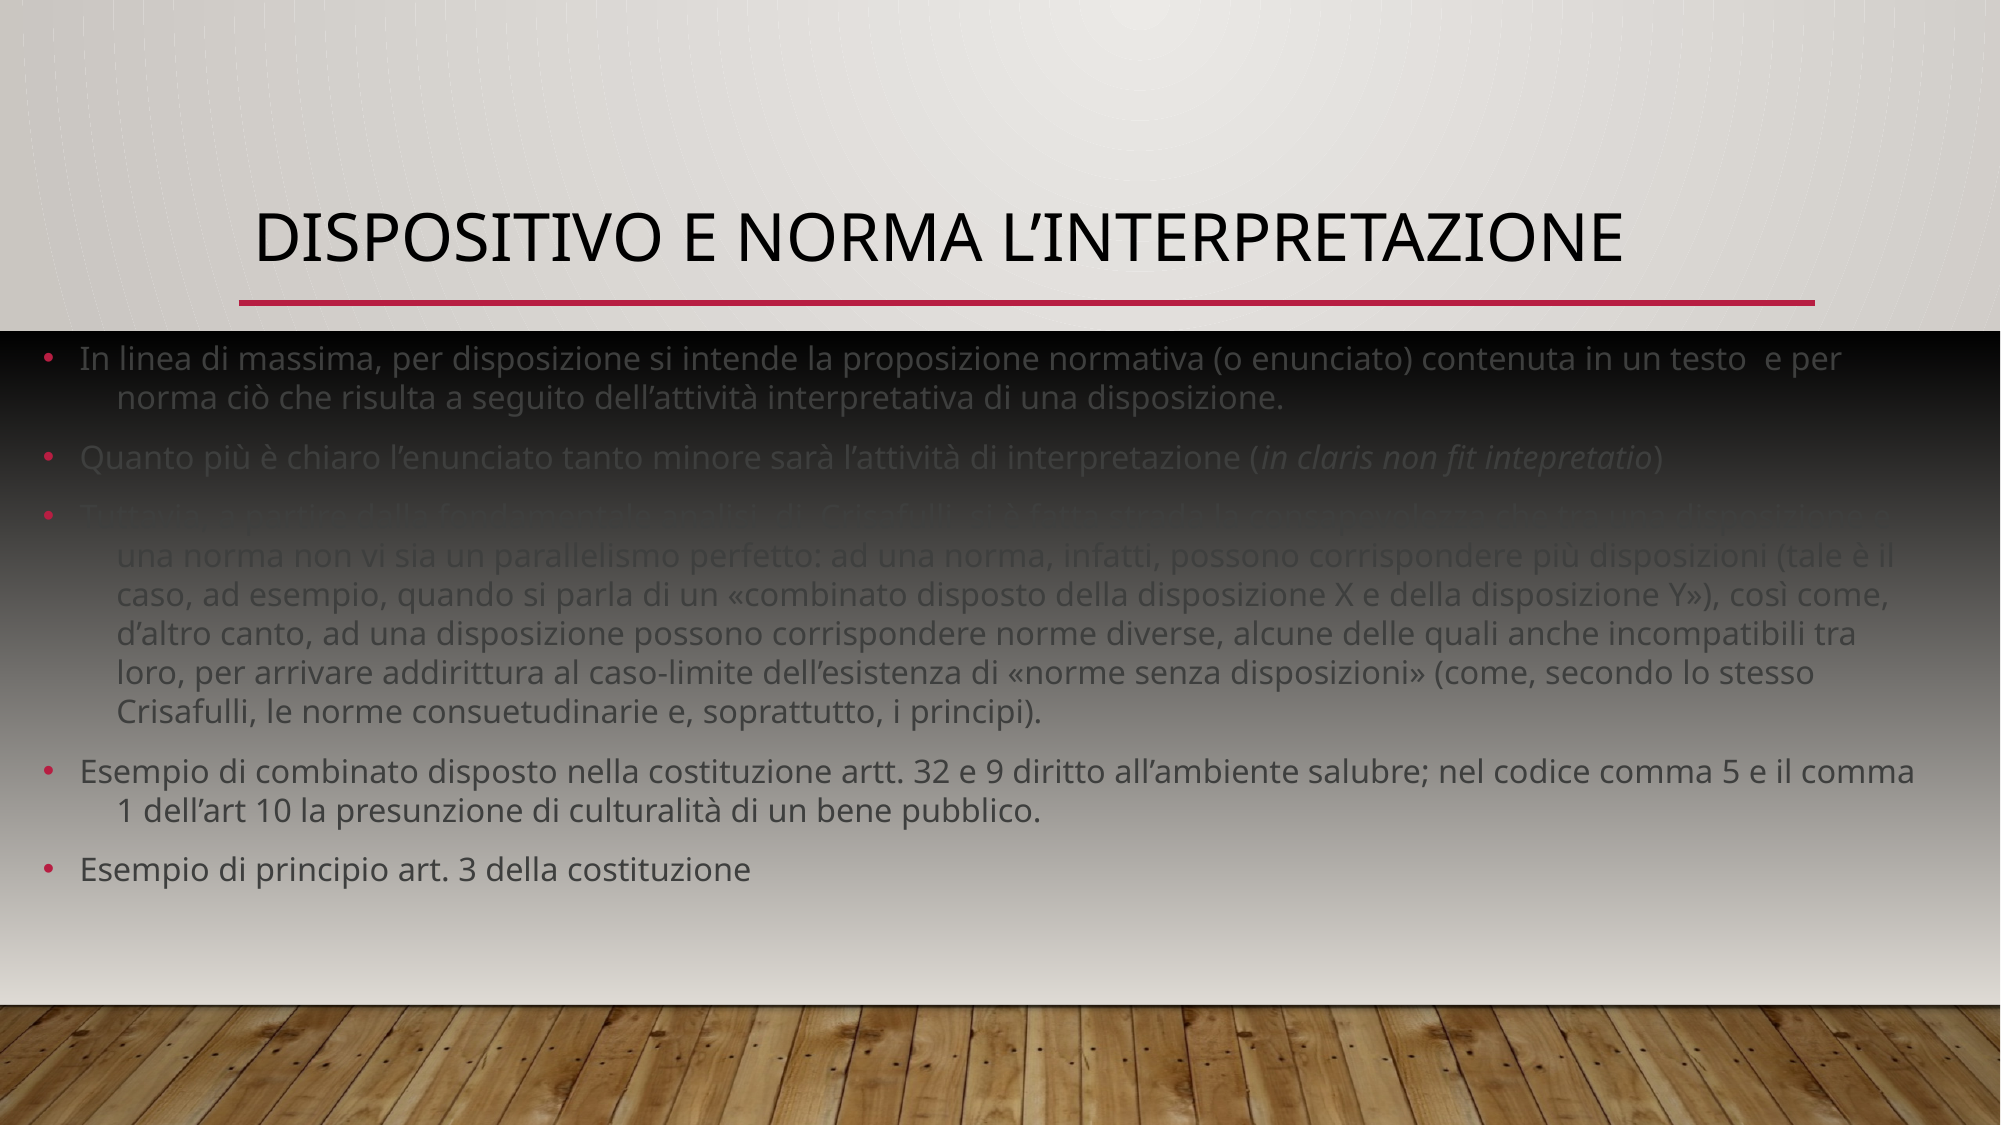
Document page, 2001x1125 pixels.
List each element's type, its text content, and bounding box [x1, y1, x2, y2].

list In linea di massima, per disposizione si intende la proposizione normativa (o enunciato) contenuta in un testo e per norma ciò che risulta a seguito dell’attività interpretativa di una disposizione. Quanto più è chiaro l’enunciato tanto minore sarà l’attività di interpretazione (in claris non fit intepretatio) Tuttavia, a partire dalla fondamentale analisi di Crisafulli si è fatta strada la consapevolezza che tra una disposizione e una norma non vi sia un parallelismo perfetto: ad una norma, infatti, possono corrispondere più disposizioni (tale è il caso, ad esempio, quando si parla di un «combinato disposto della disposizione X e della disposizione Y»), così come, d’altro canto, ad una disposizione possono corrispondere norme diverse, alcune delle quali anche incompatibili tra loro, per arrivare addirittura al caso-limite dell’esistenza di «norme senza disposizioni» (come, secondo lo stesso Crisafulli, le norme consuetudinarie e, soprattutto, i principi). Esempio di combinato disposto nella costituzione artt. 32 e 9 diritto all’ambiente salubre; nel codice comma 5 e il comma 1 dell’art 10 la presunzione di culturalità di un bene pubblico. Esempio di principio art. 3 della costituzione [27, 330, 1952, 897]
title Dispositivo e norma l’interpretazione [238, 196, 1814, 305]
